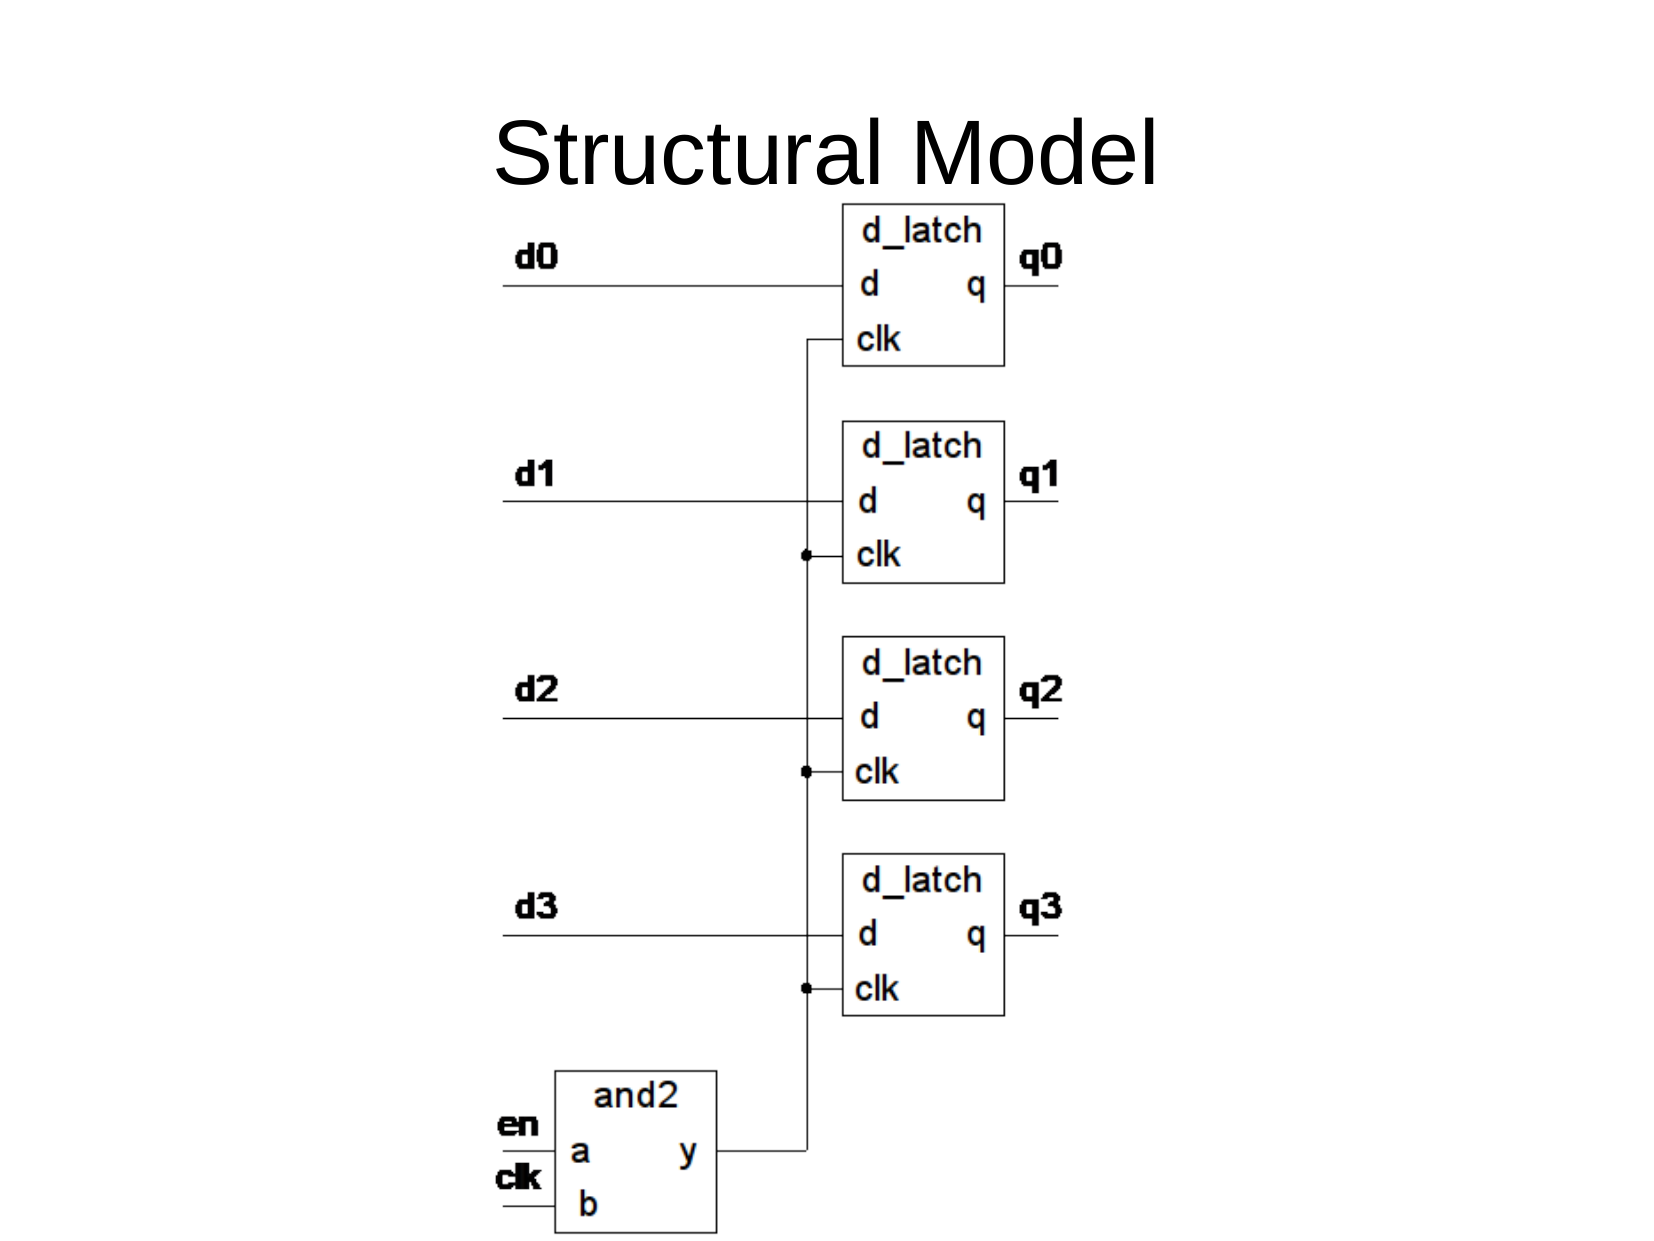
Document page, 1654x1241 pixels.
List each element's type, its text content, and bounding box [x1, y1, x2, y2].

title Structural Model [82, 49, 1571, 257]
picture [480, 200, 1082, 1236]
